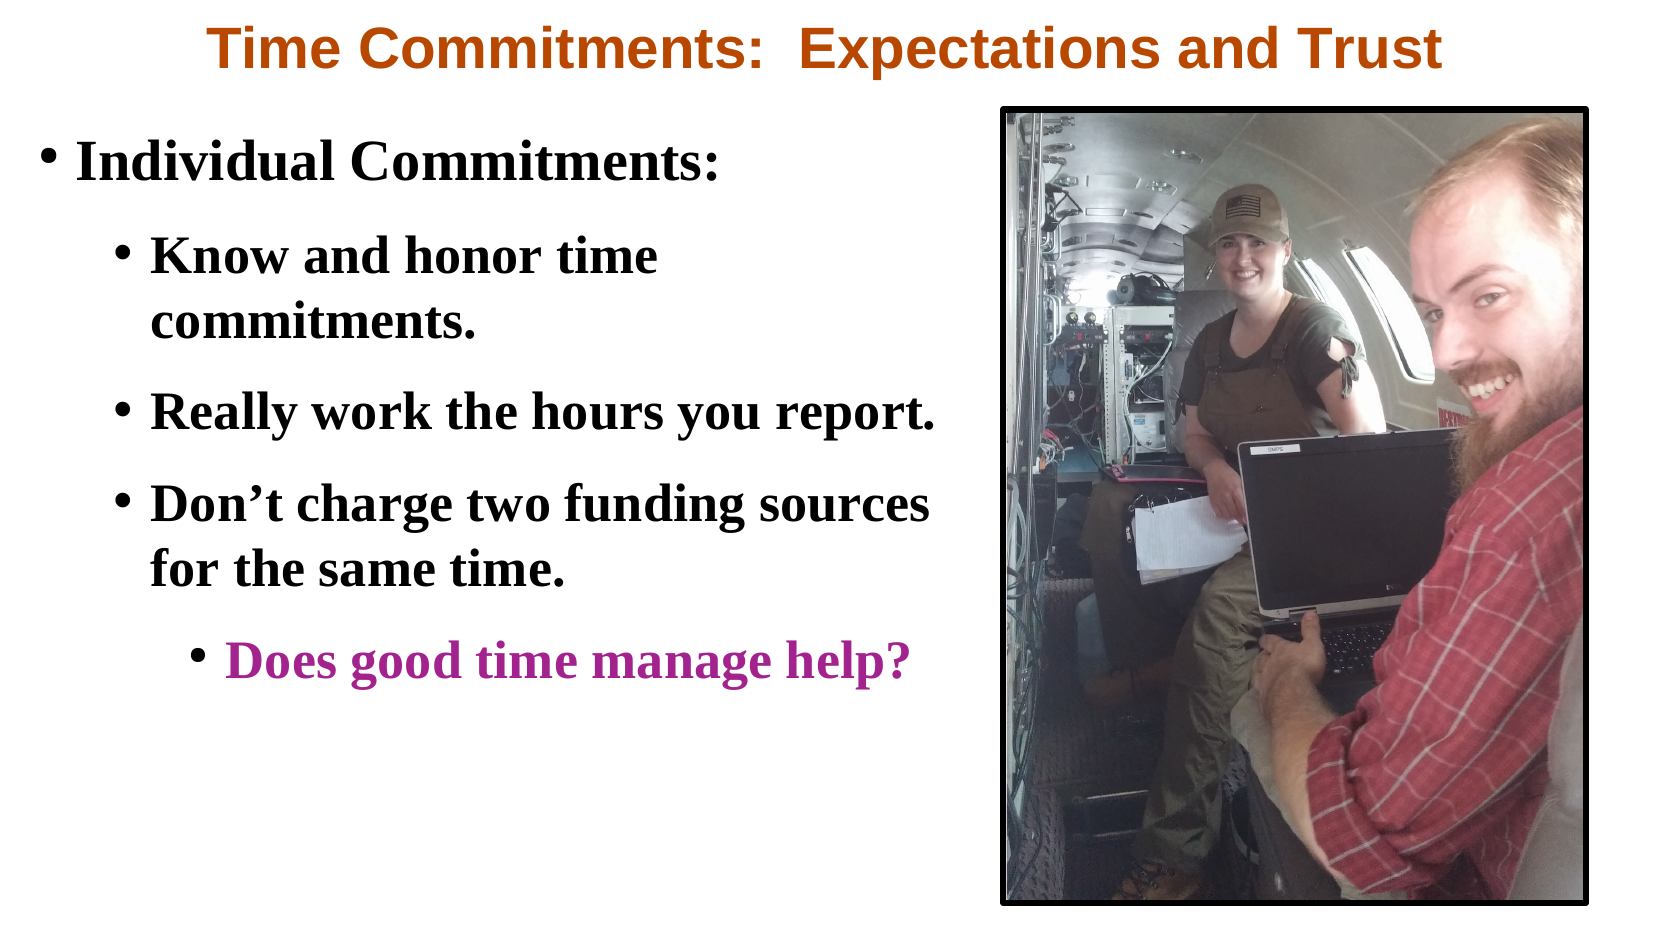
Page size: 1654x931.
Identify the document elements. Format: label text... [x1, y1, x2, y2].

text_box Time Commitments: Expectations and Trust [0, 2, 1651, 88]
text_box Individual Commitments: Know and honor time commitments. Really work the hours you report. Don’t charge two funding sources for the same time. Does good time manage help? [23, 114, 985, 728]
picture [1006, 112, 1583, 901]
